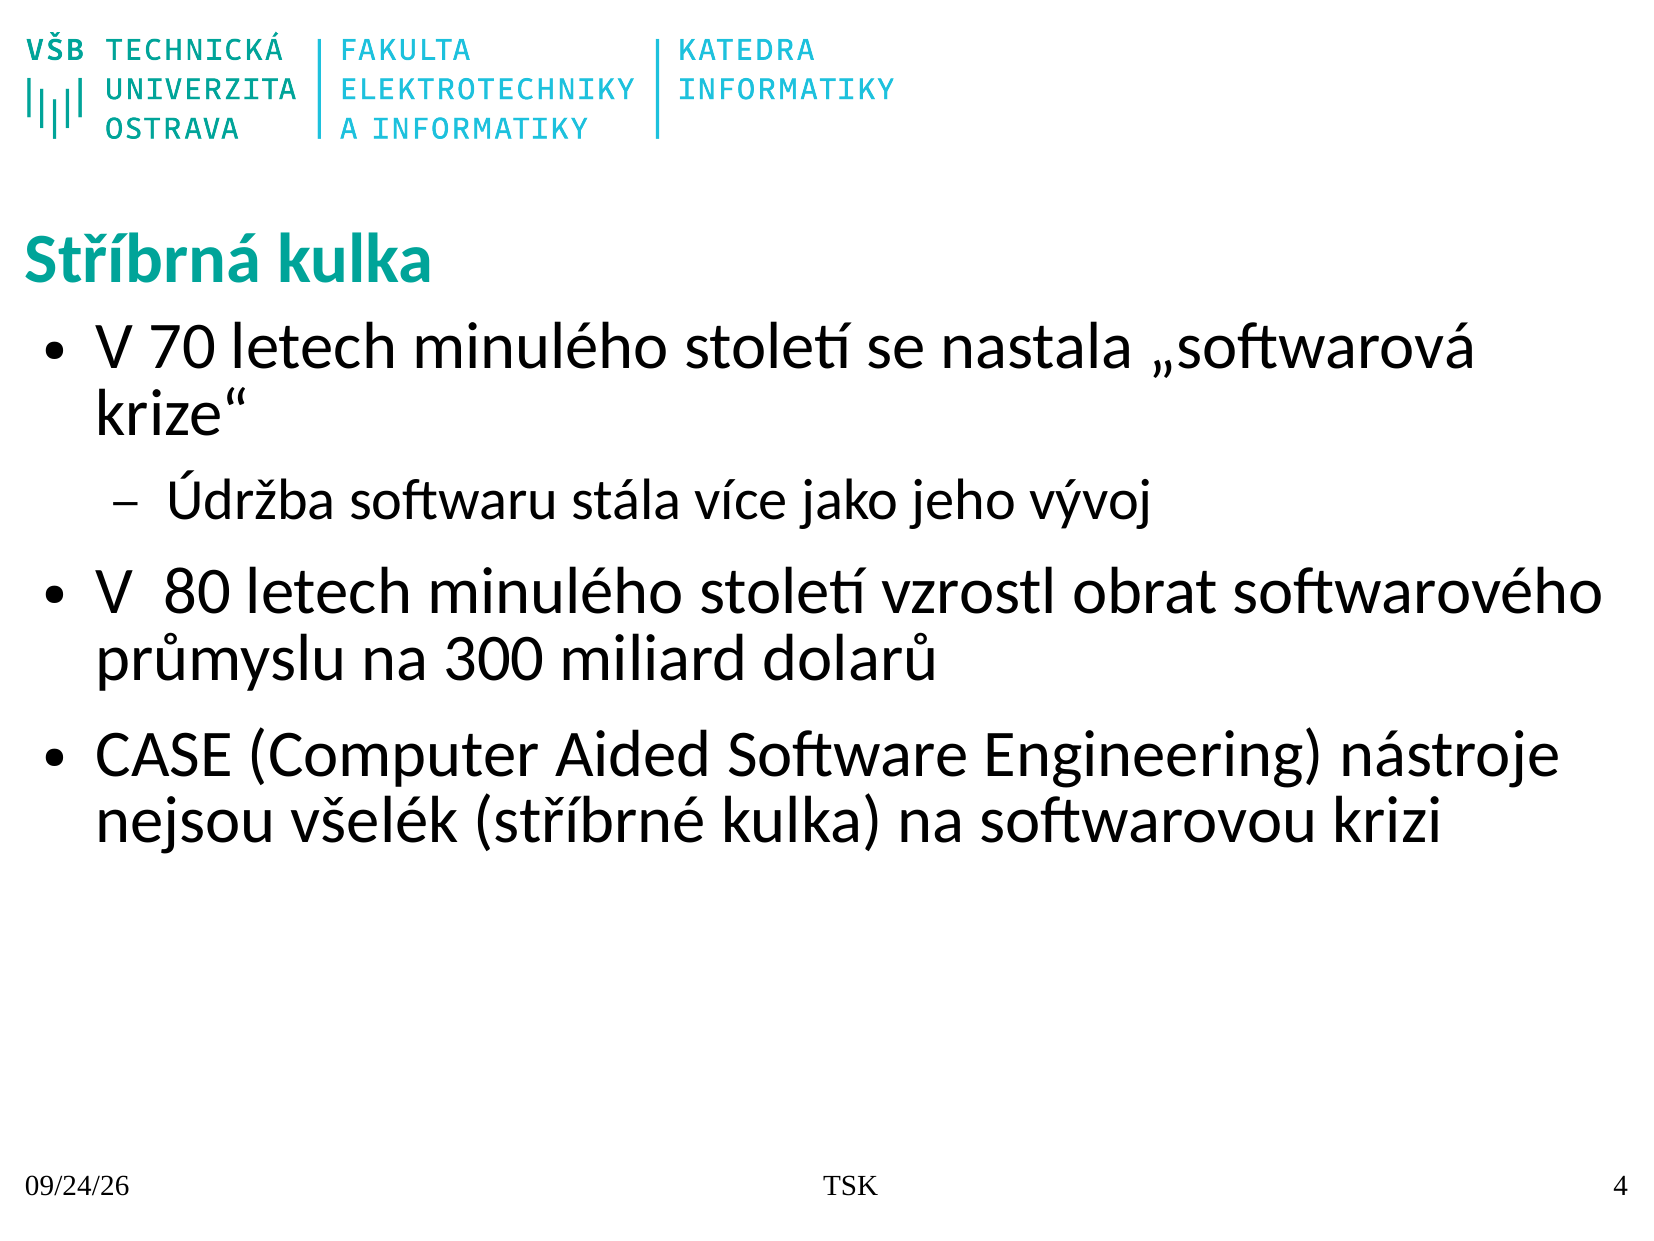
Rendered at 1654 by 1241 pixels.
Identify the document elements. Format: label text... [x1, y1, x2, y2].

picture [26, 31, 894, 139]
title Stříbrná kulka [24, 169, 1629, 300]
list V 70 letech minulého století se nastala „softwarová krize“ Údržba softwaru stála více jako jeho vývoj V 80 letech minulého století vzrostl obrat softwarového průmyslu na 300 miliard dolarů CASE (Computer Aided Software Engineering) nástroje nejsou všelék (stříbrné kulka) na softwarovou krizi [24, 318, 1629, 1146]
